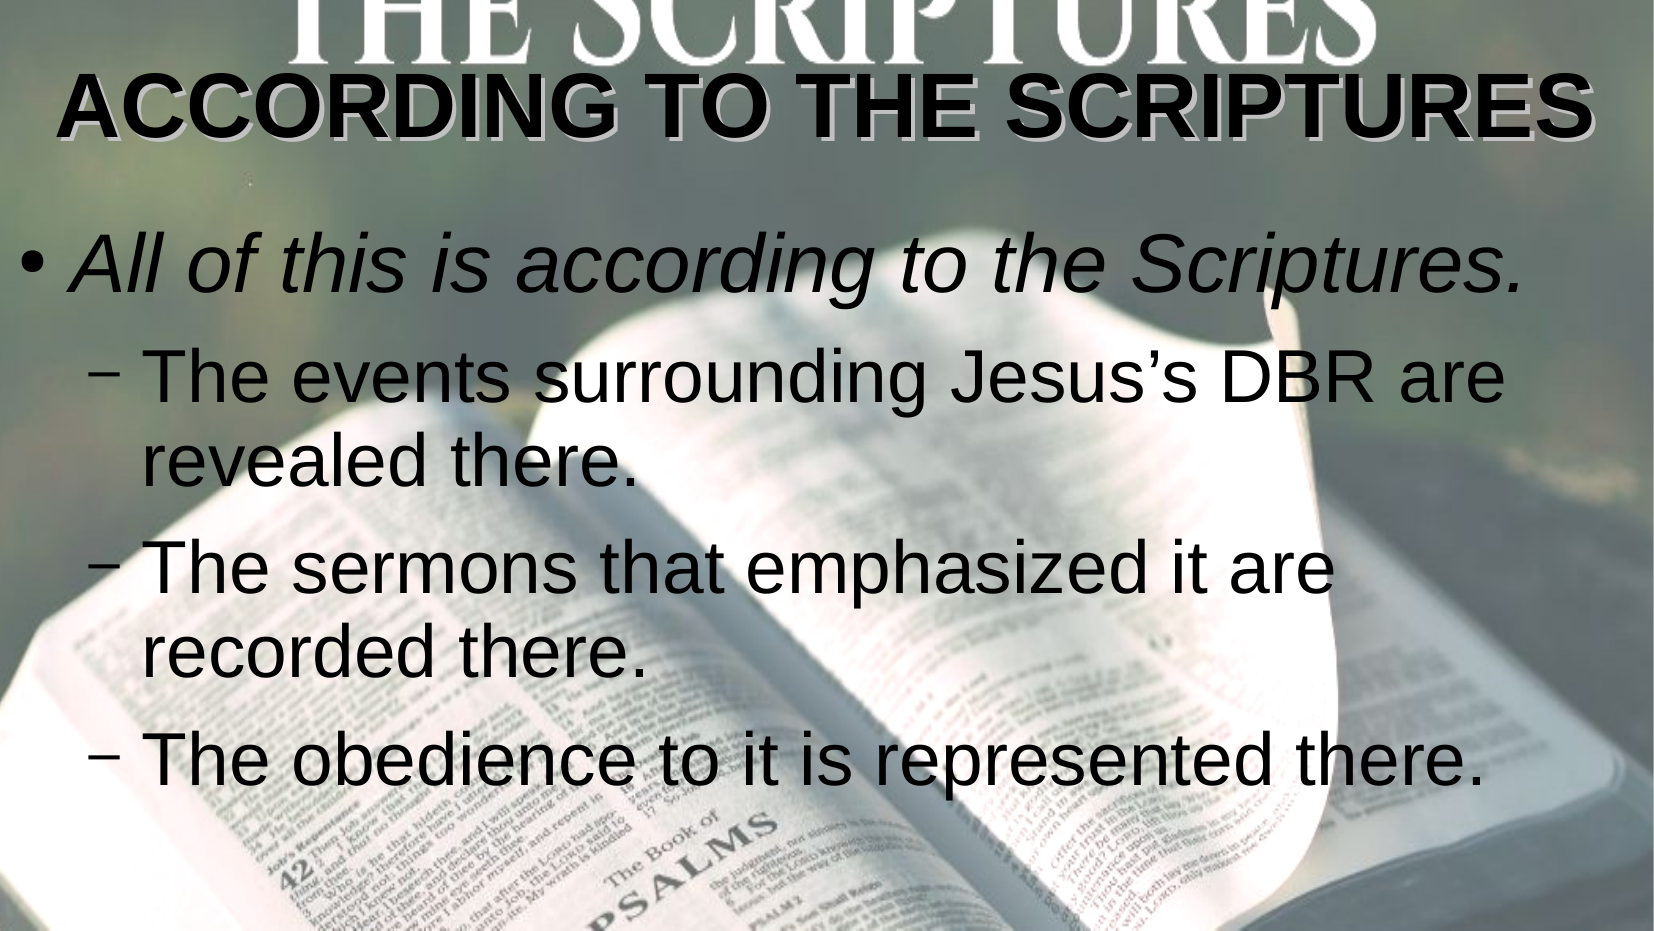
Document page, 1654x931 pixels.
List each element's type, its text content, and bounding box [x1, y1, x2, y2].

picture [0, 0, 1654, 217]
title ACCORDING TO THE SCRIPTURES [23, 2, 1629, 208]
list All of this is according to the Scriptures. The events surrounding Jesus’s DBR are revealed there. The sermons that emphasized it are recorded there. The obedience to it is represented there. [0, 217, 1654, 931]
